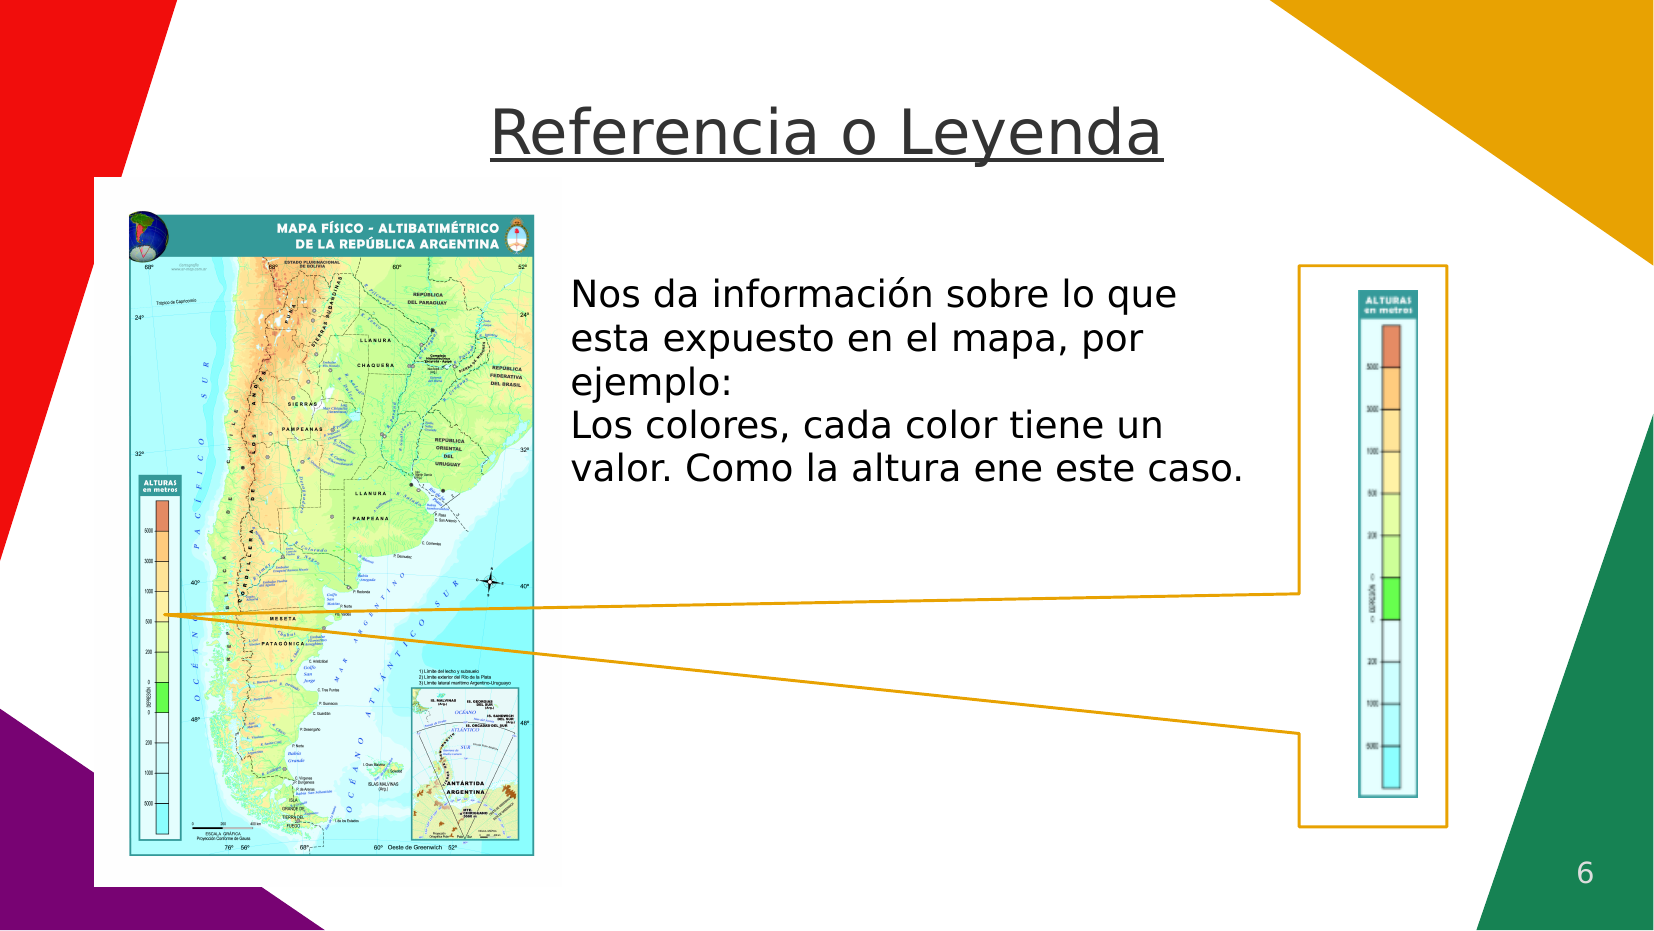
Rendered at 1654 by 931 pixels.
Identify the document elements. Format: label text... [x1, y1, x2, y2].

picture [201, 609, 562, 654]
text_box Nos da información sobre lo que esta expuesto en el mapa, por ejemplo: Los colores, cada color tiene un valor. Como la altura ene este caso. [562, 265, 1270, 499]
picture [1358, 290, 1418, 798]
title Referencia o Leyenda [118, 59, 1536, 207]
picture [94, 177, 562, 888]
